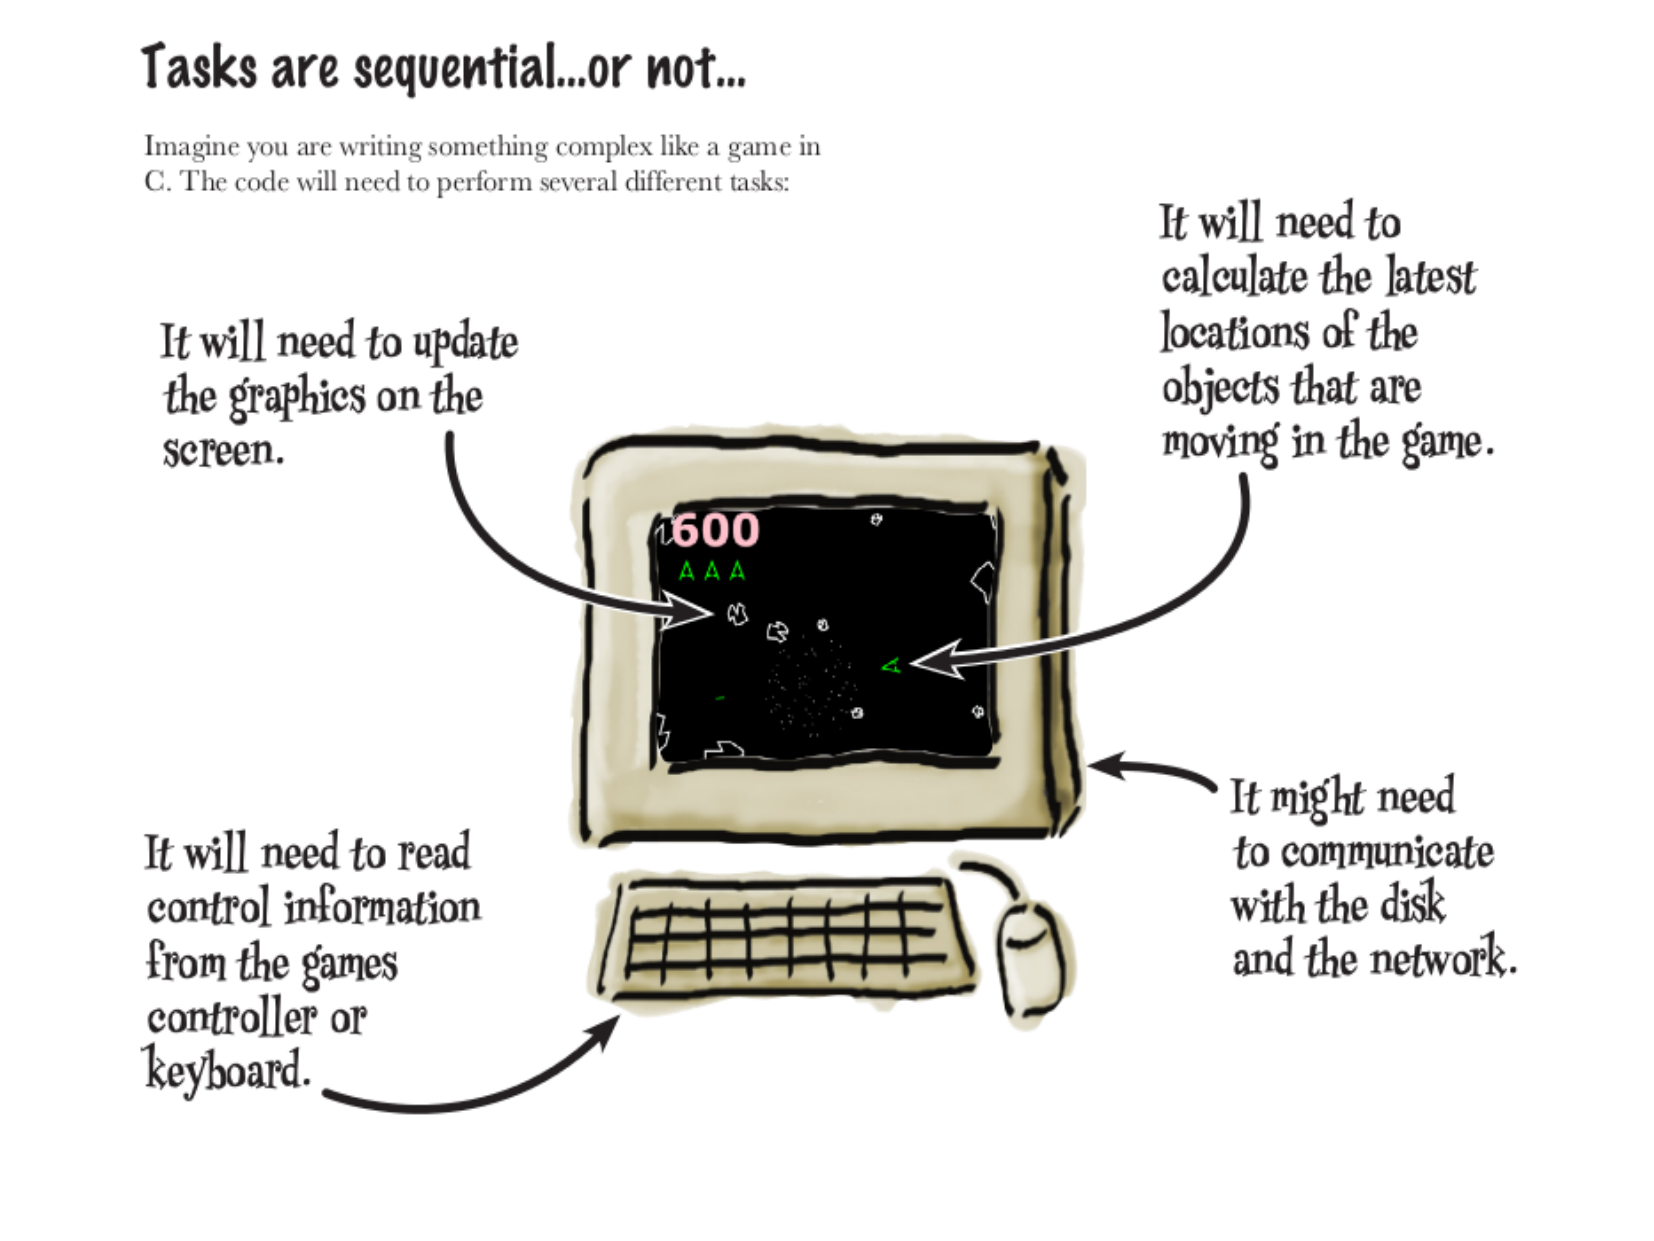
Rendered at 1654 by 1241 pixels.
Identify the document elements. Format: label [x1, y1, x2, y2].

picture [70, 23, 1548, 1193]
